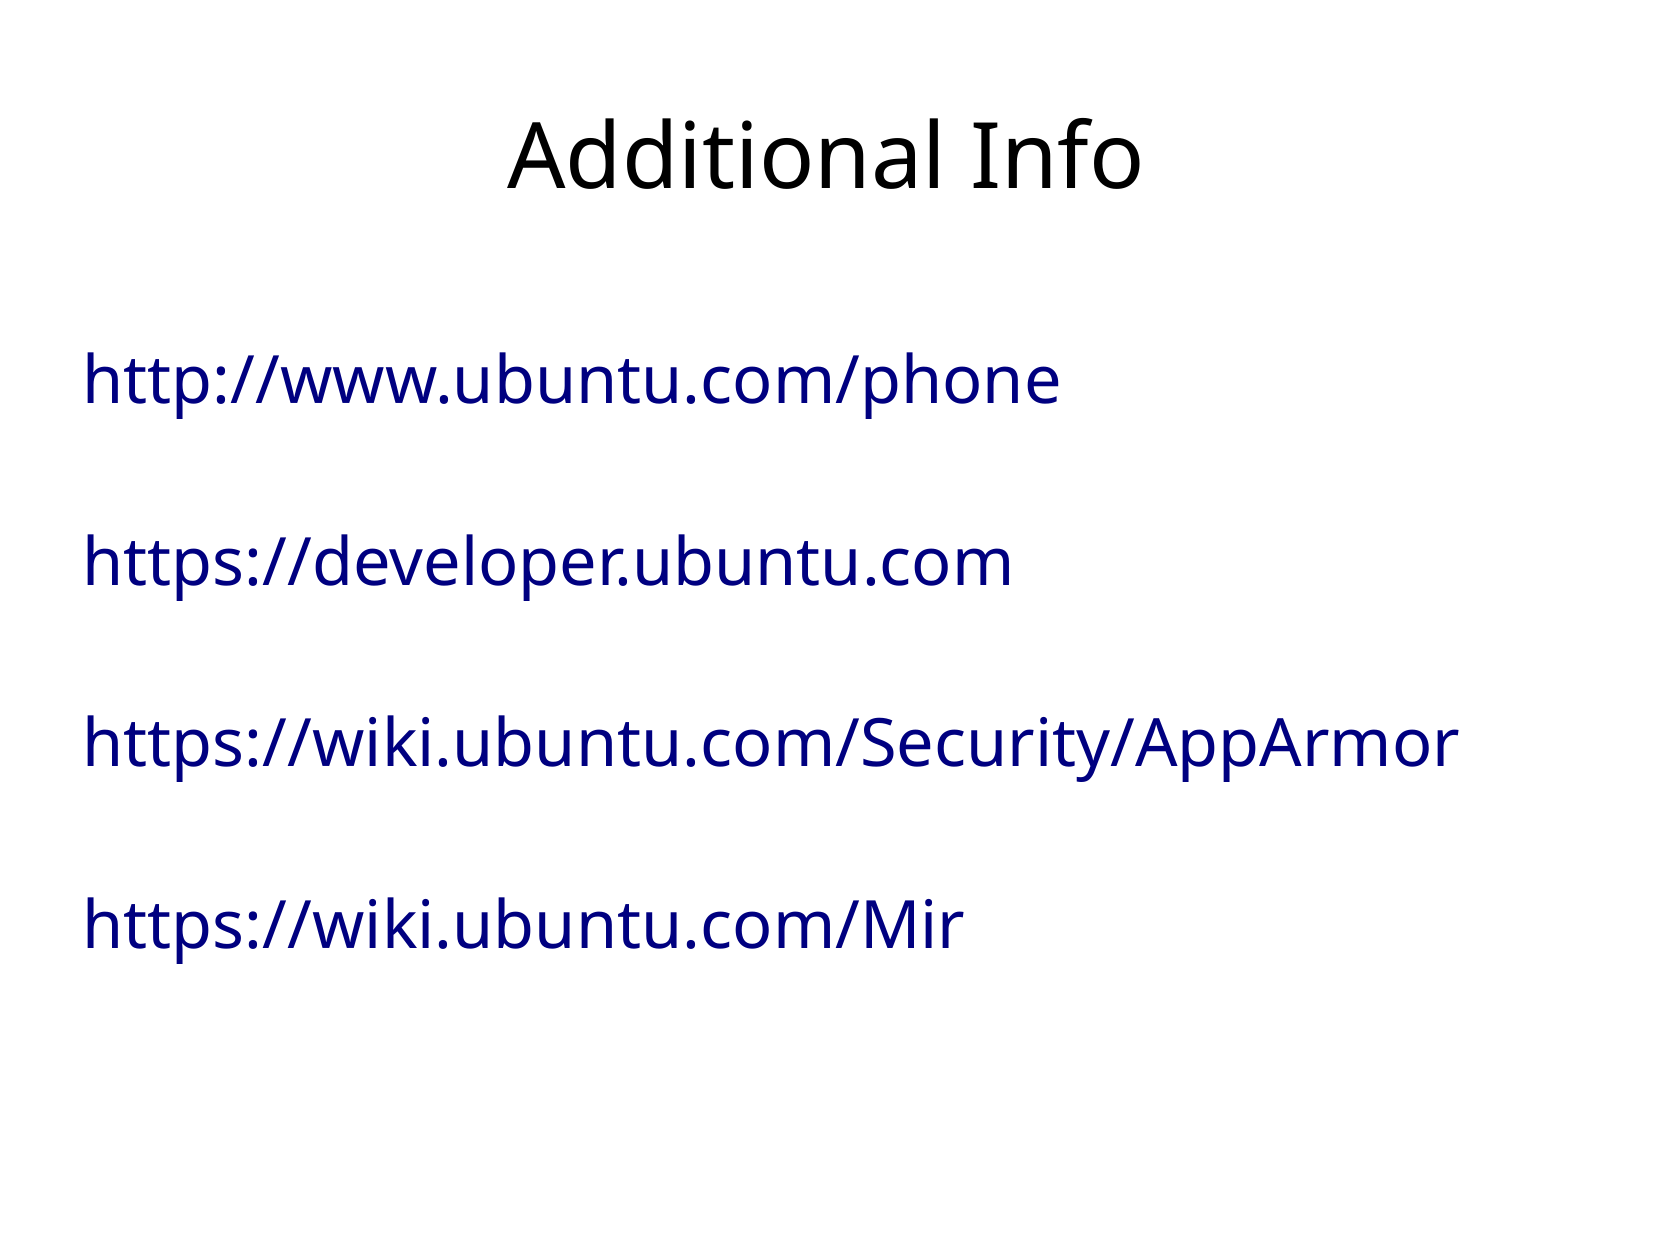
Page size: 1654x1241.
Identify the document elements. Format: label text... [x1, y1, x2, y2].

title Additional Info [82, 49, 1571, 257]
subtitle http://www.ubuntu.com/phone https://developer.ubuntu.com https://wiki.ubuntu.com/Security/AppArmor https://wiki.ubuntu.com/Mir [82, 290, 1571, 1010]
